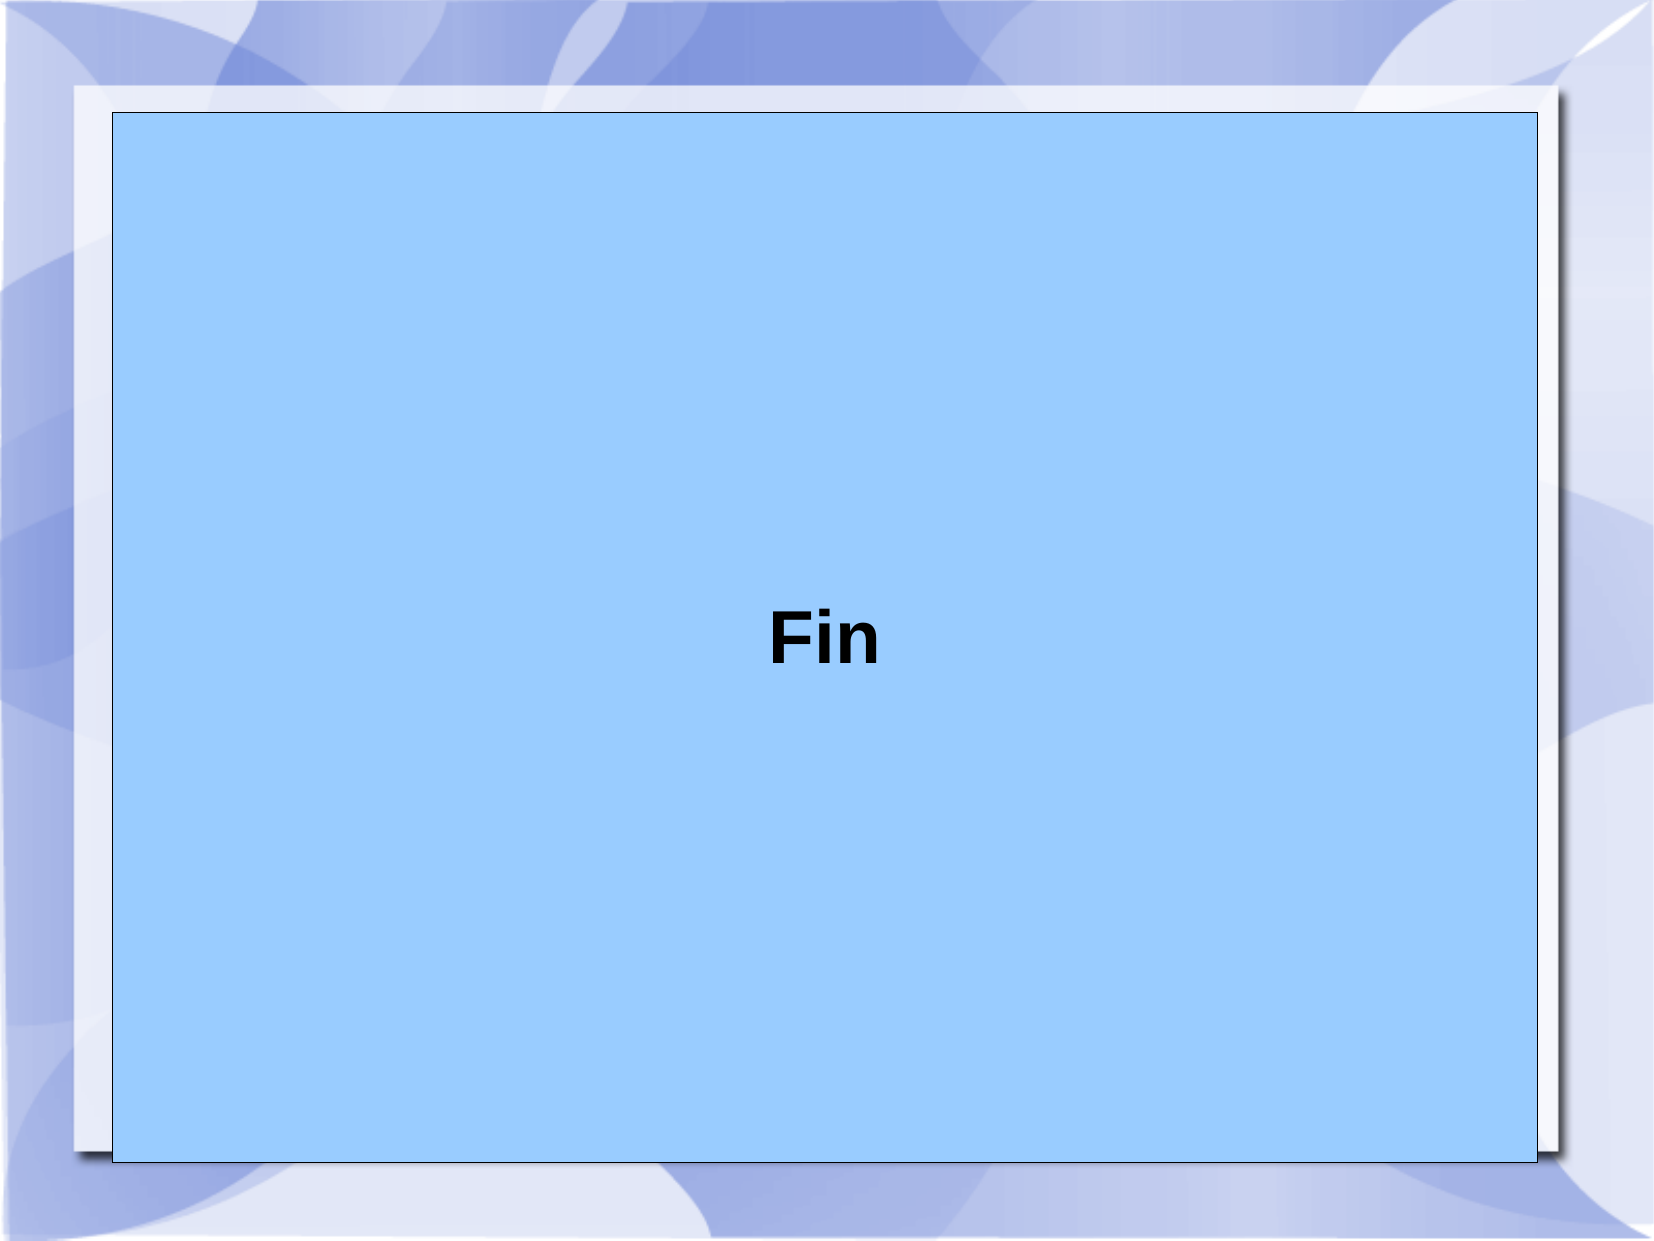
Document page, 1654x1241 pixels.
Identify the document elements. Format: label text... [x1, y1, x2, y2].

picture [0, 0, 1654, 1241]
text_box Fin [112, 112, 1538, 1163]
